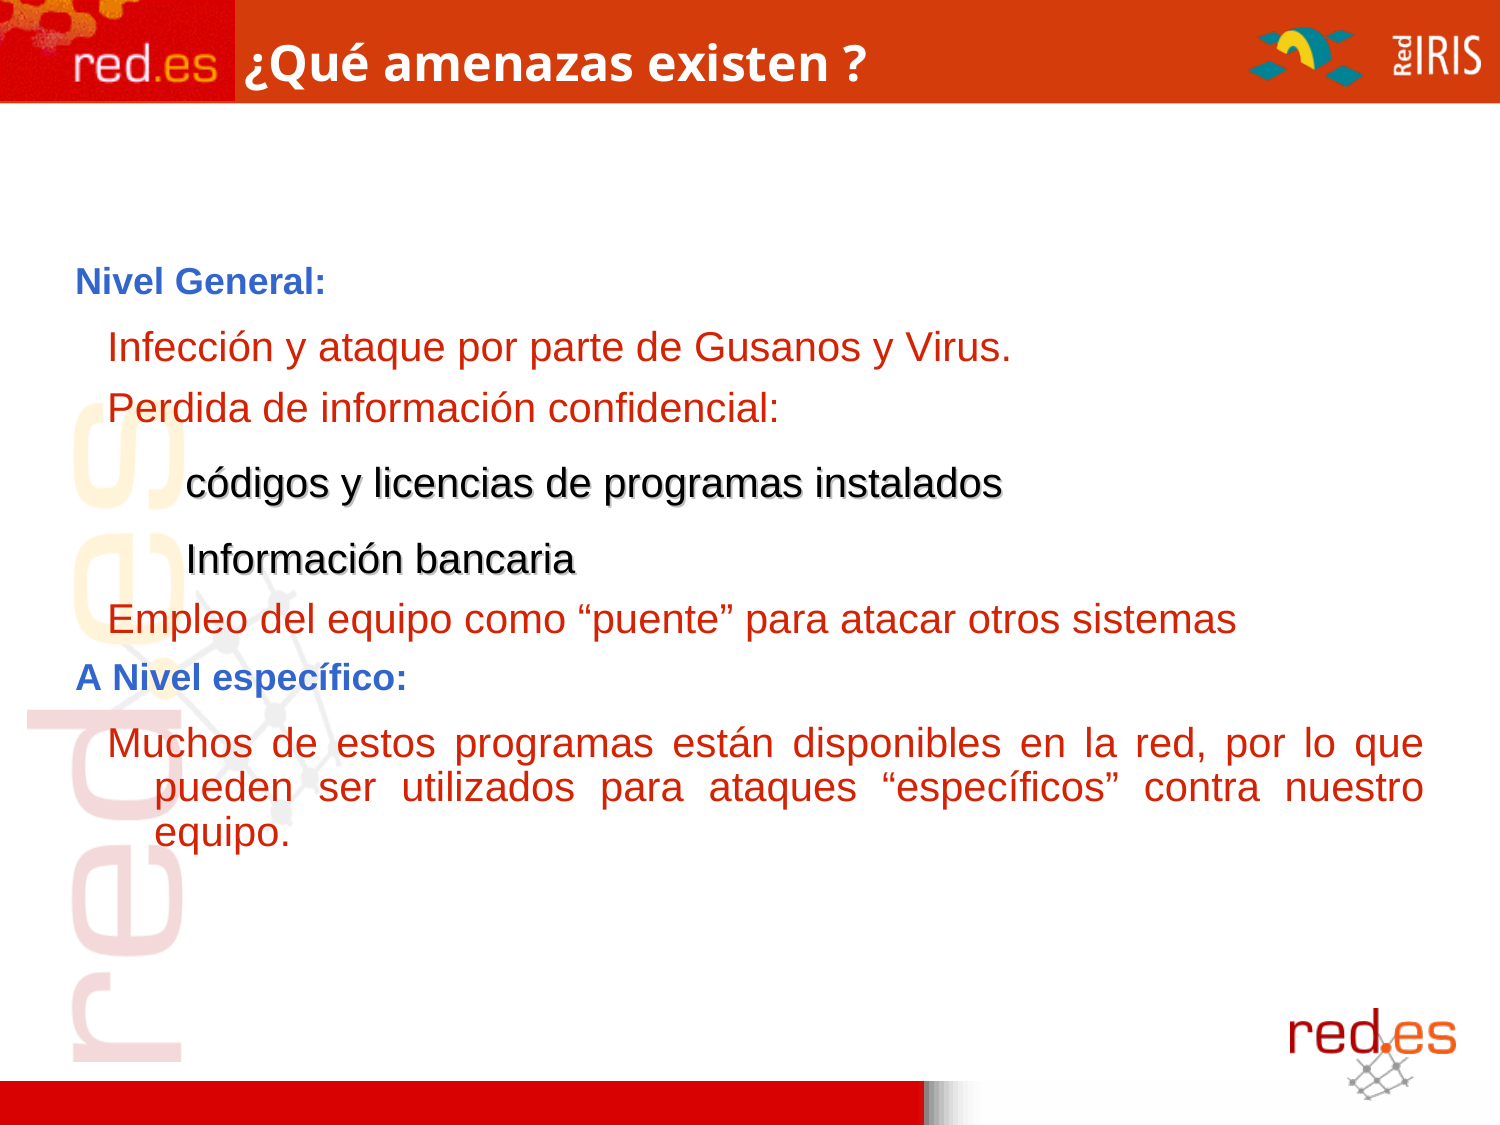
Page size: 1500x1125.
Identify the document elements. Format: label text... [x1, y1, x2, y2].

list Nivel General: Infección y ataque por parte de Gusanos y Virus. Perdida de información confidencial: códigos y licencias de programas instalados Información bancaria Empleo del equipo como “puente” para atacar otros sistemas A Nivel específico: Muchos de estos programas están disponibles en la red, por lo que pueden ser utilizados para ataques “específicos” contra nuestro equipo. [75, 262, 1426, 1006]
picture [0, 0, 235, 101]
picture [1412, 27, 1481, 87]
picture [0, 1008, 1500, 1125]
picture [27, 400, 345, 1062]
title ¿Qué amenazas existen ? [244, 0, 1412, 127]
